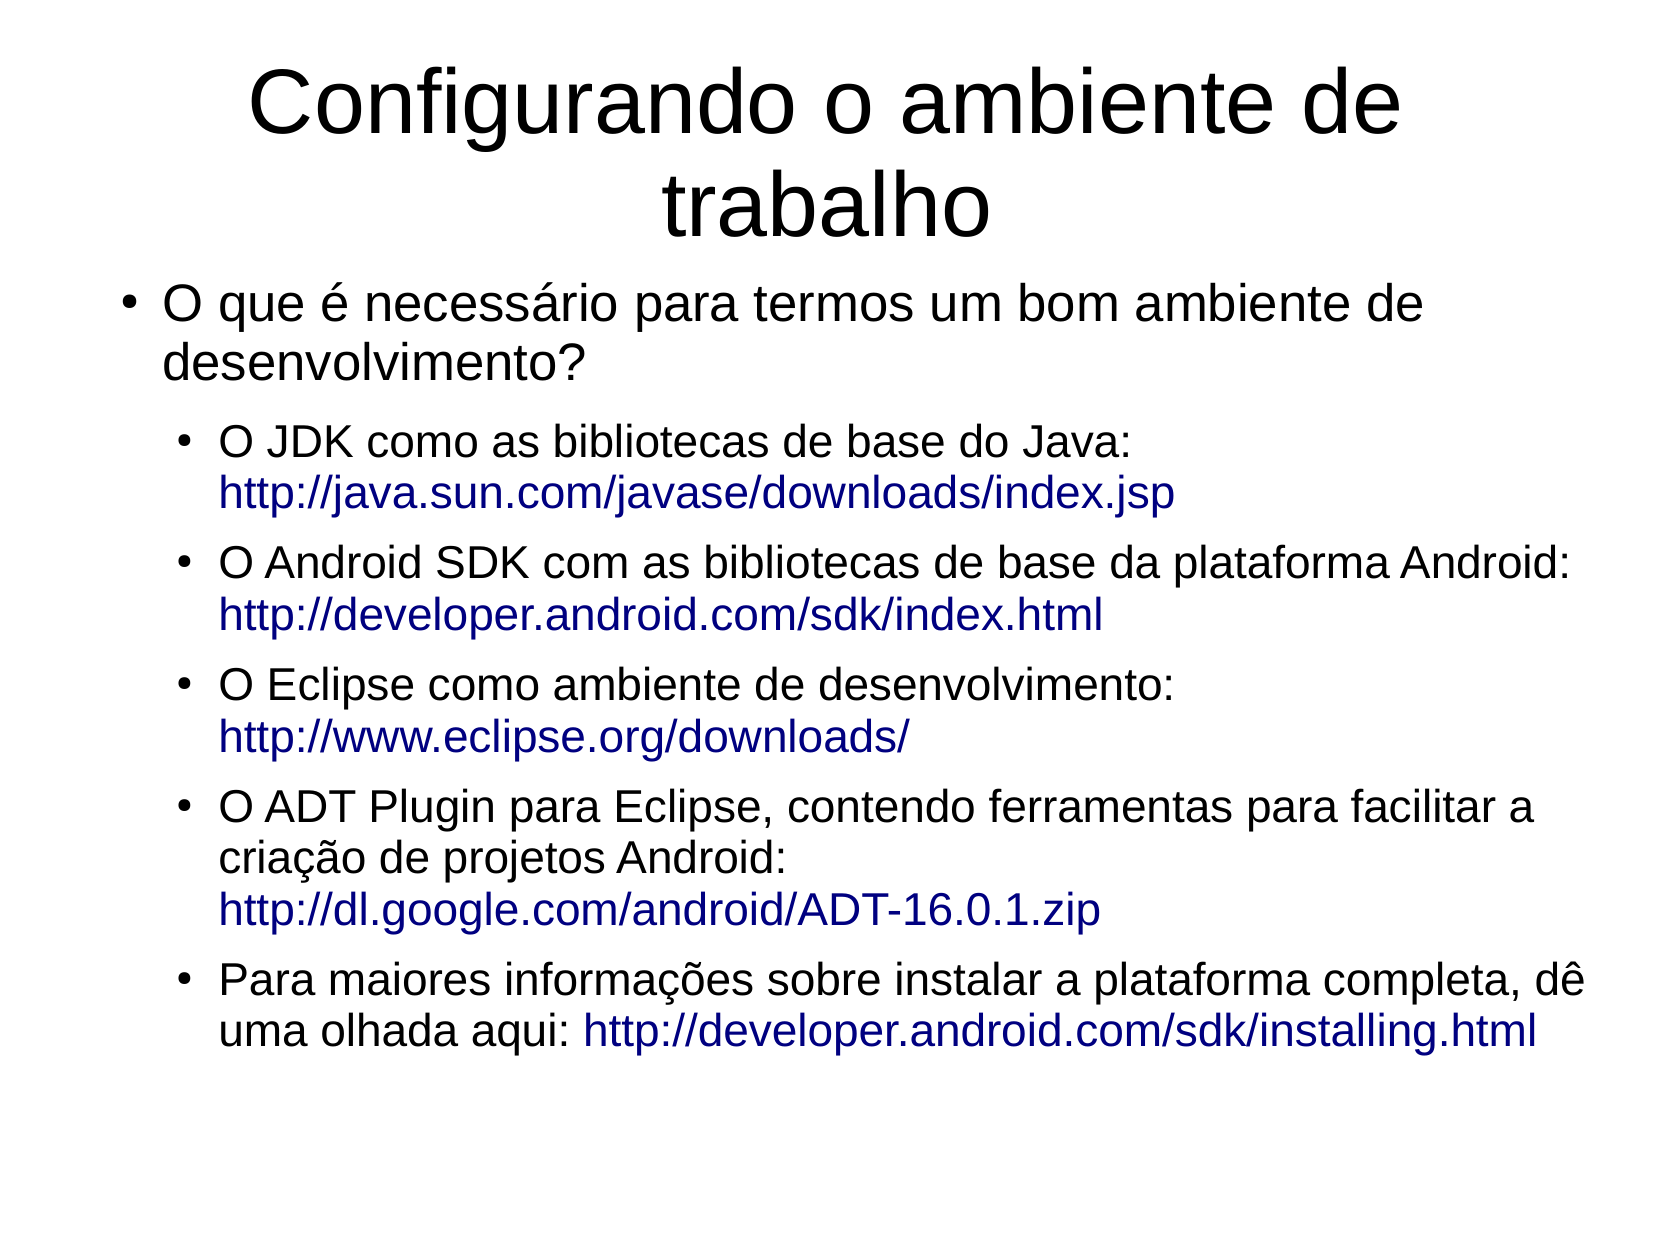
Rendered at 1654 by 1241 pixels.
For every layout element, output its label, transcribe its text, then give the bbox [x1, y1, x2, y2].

list O que é necessário para termos um bom ambiente de desenvolvimento? O JDK como as bibliotecas de base do Java: http://java.sun.com/javase/downloads/index.jsp O Android SDK com as bibliotecas de base da plataforma Android: http://developer.android.com/sdk/index.html O Eclipse como ambiente de desenvolvimento: http://www.eclipse.org/downloads/ O ADT Plugin para Eclipse, contendo ferramentas para facilitar a criação de projetos Android: http://dl.google.com/android/ADT-16.0.1.zip Para maiores informações sobre instalar a plataforma completa, dê uma olhada aqui: http://developer.android.com/sdk/installing.html [106, 274, 1595, 1093]
title Configurando o ambiente de trabalho [82, 50, 1571, 256]
